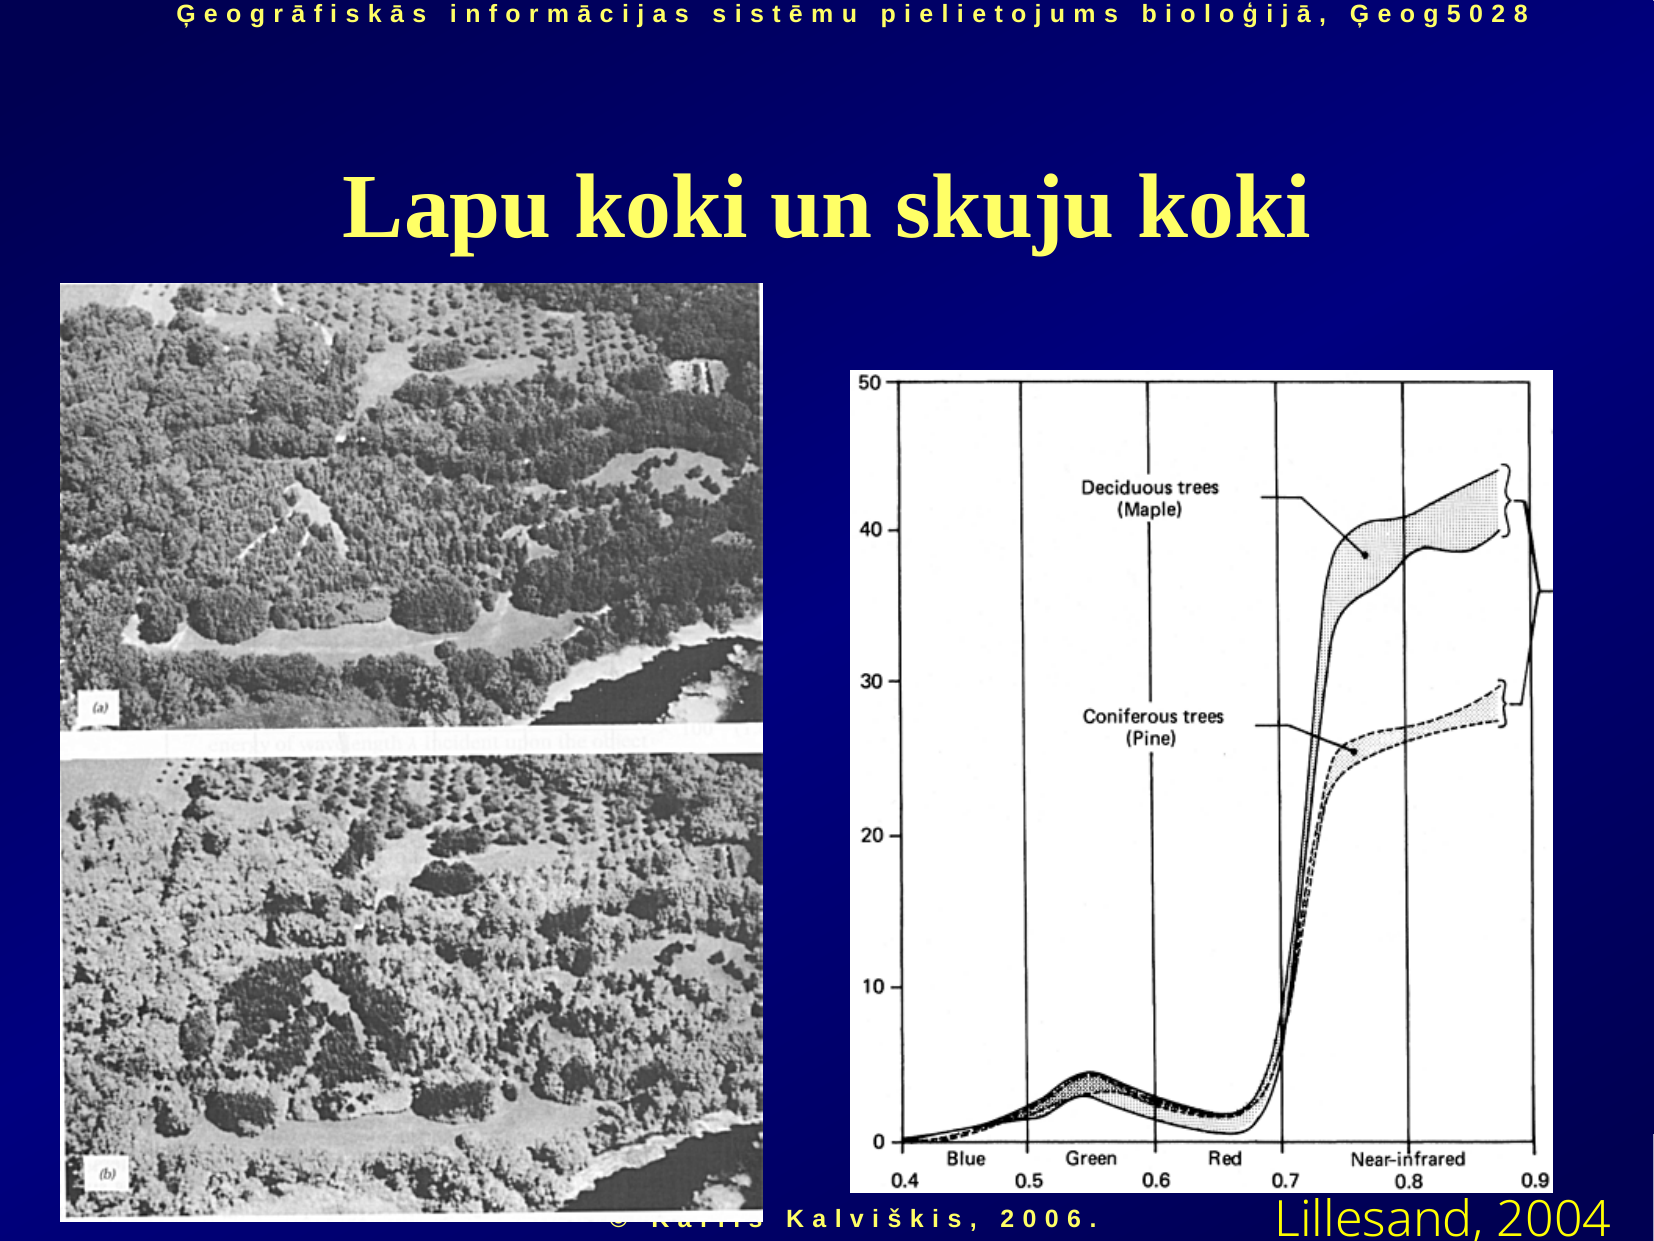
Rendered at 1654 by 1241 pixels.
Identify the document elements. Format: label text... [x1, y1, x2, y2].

picture [850, 370, 1553, 1193]
text_box Lillesand, 2004 [1225, 1182, 1654, 1241]
title Lapu koki un skuju koki [121, 102, 1534, 311]
picture [60, 283, 763, 1222]
